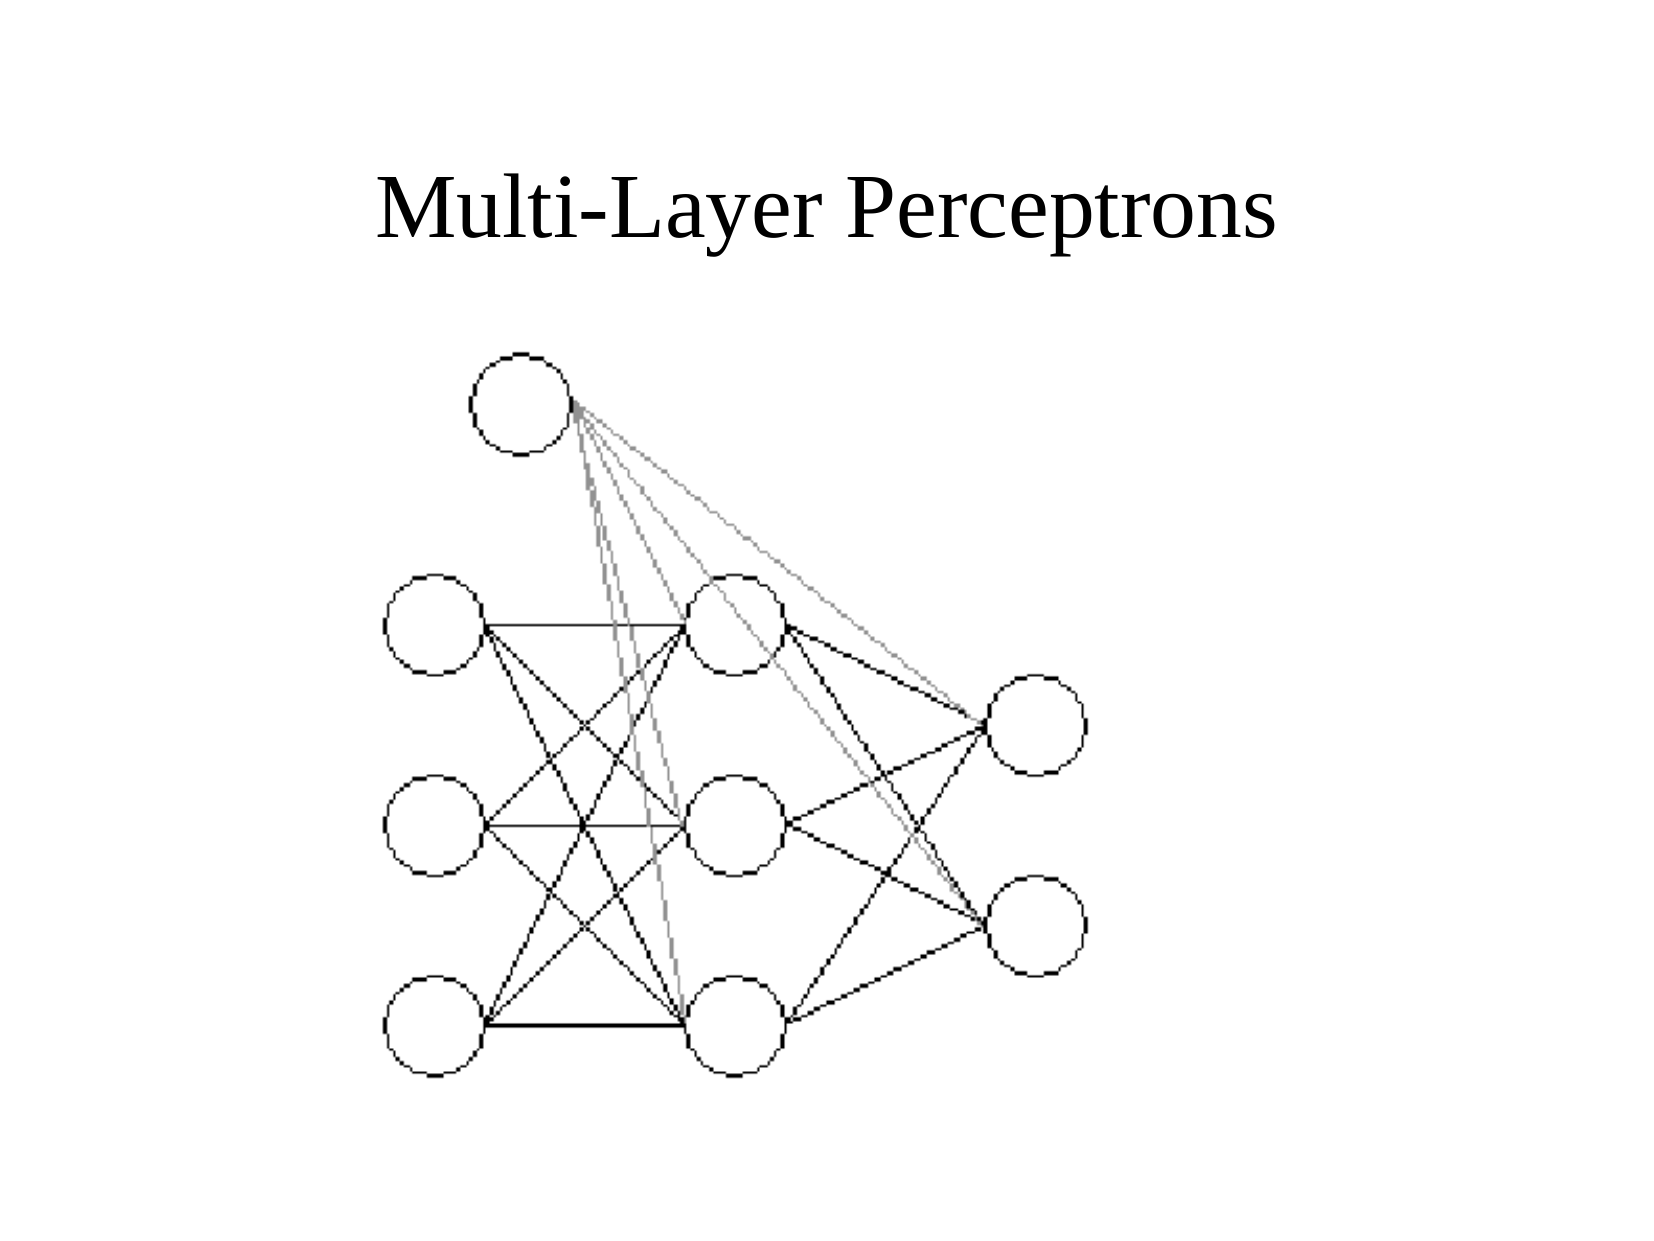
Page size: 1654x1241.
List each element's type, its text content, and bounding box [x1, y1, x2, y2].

chart [350, 334, 1126, 1093]
title Multi-Layer Perceptrons [121, 102, 1534, 311]
